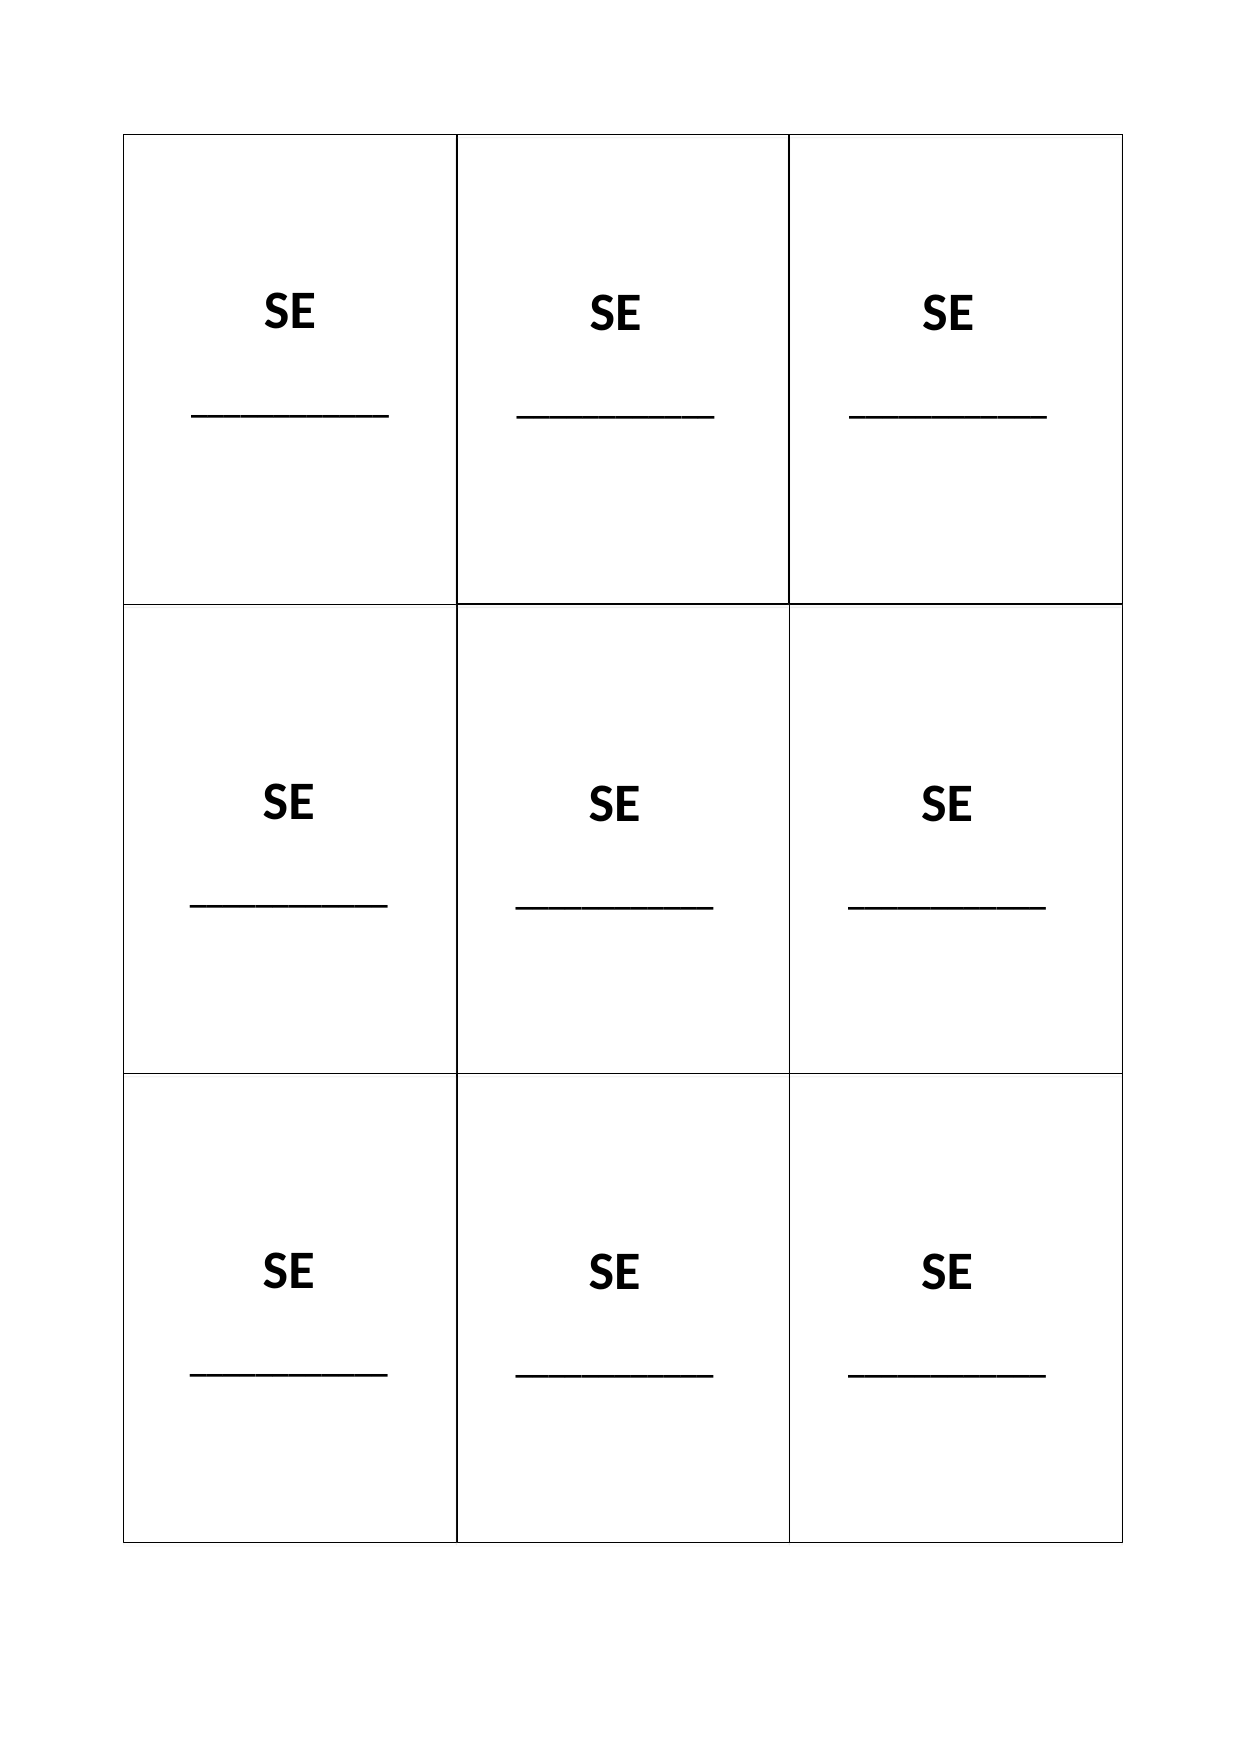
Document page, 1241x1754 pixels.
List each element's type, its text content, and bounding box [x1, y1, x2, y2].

text_box SE ____________ [130, 758, 448, 919]
text_box SE ____________ [455, 759, 774, 920]
text_box SE ____________ [456, 268, 775, 429]
text_box SE ____________ [455, 1227, 774, 1388]
text_box SE ____________ [788, 759, 1106, 920]
text_box SE ____________ [131, 267, 449, 428]
text_box SE ____________ [788, 1227, 1106, 1388]
text_box SE ____________ [130, 1226, 448, 1387]
text_box SE ____________ [789, 268, 1107, 429]
